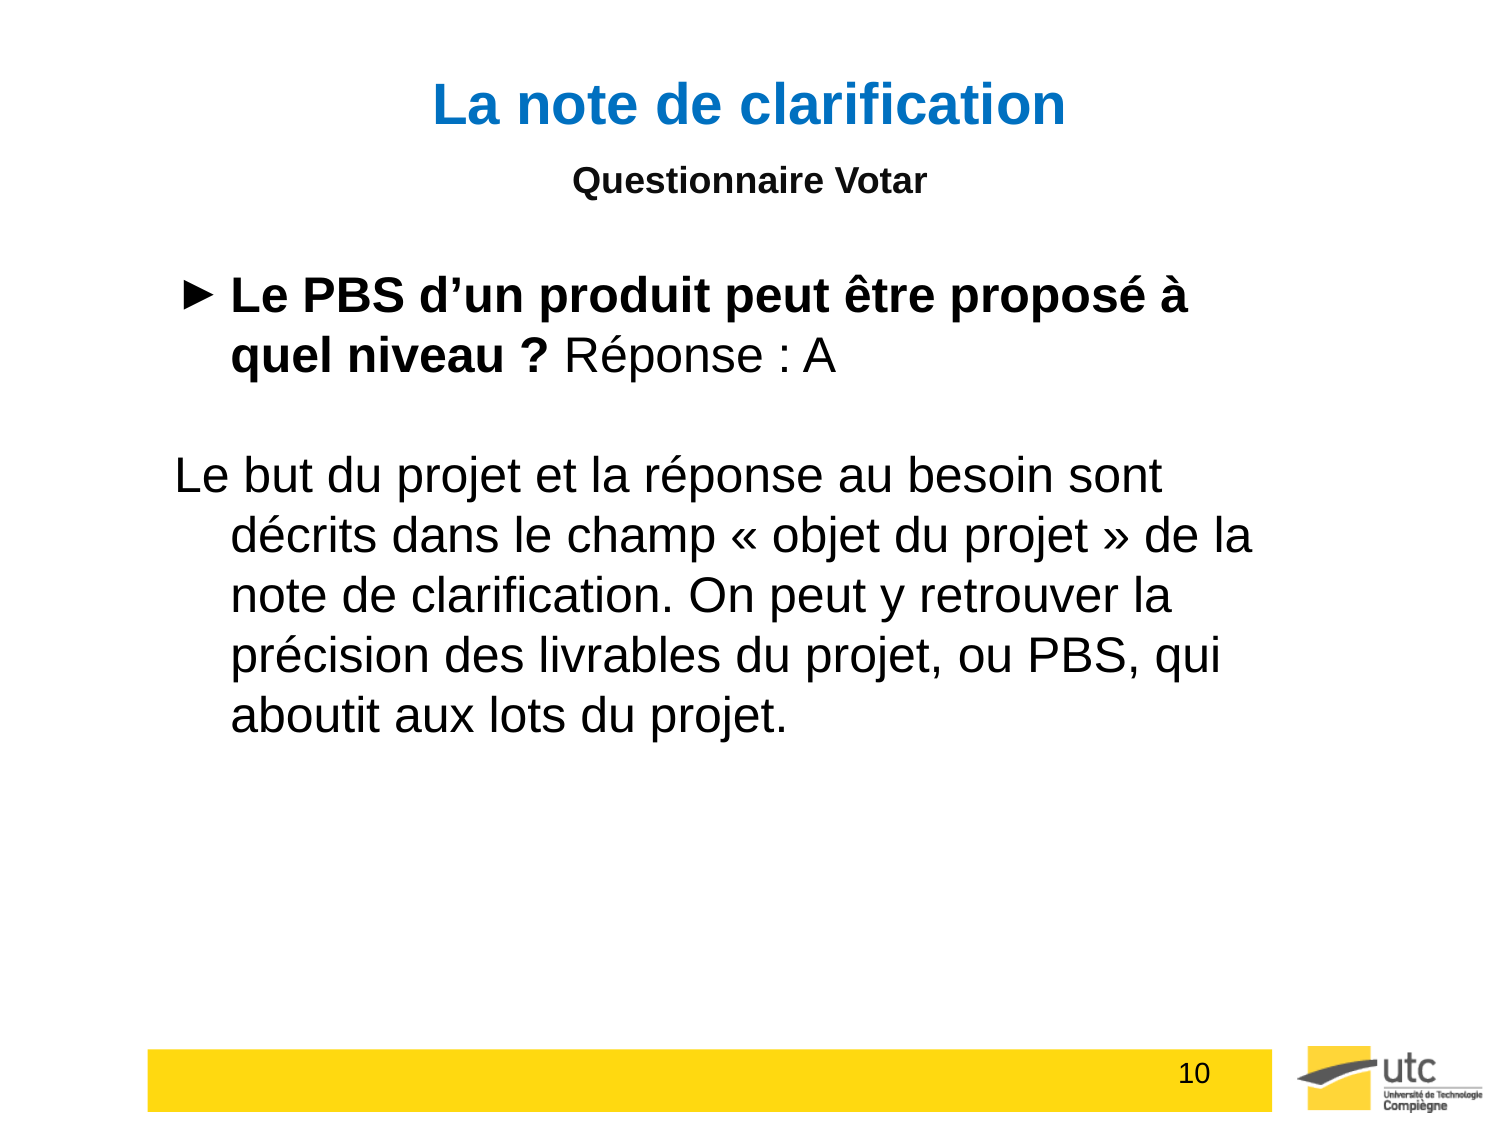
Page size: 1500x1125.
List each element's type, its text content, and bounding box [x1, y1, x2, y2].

picture [1297, 1046, 1483, 1113]
text_box La note de clarification [0, 50, 1500, 148]
text_box Questionnaire Votar [0, 148, 1500, 209]
text_box Le PBS d’un produit peut être proposé à quel niveau ? Réponse : A Le but du projet et la réponse au besoin sont décrits dans le champ « objet du projet » de la note de clarification. On peut y retrouver la précision des livrables du projet, ou PBS, qui aboutit aux lots du projet. [159, 255, 1270, 751]
